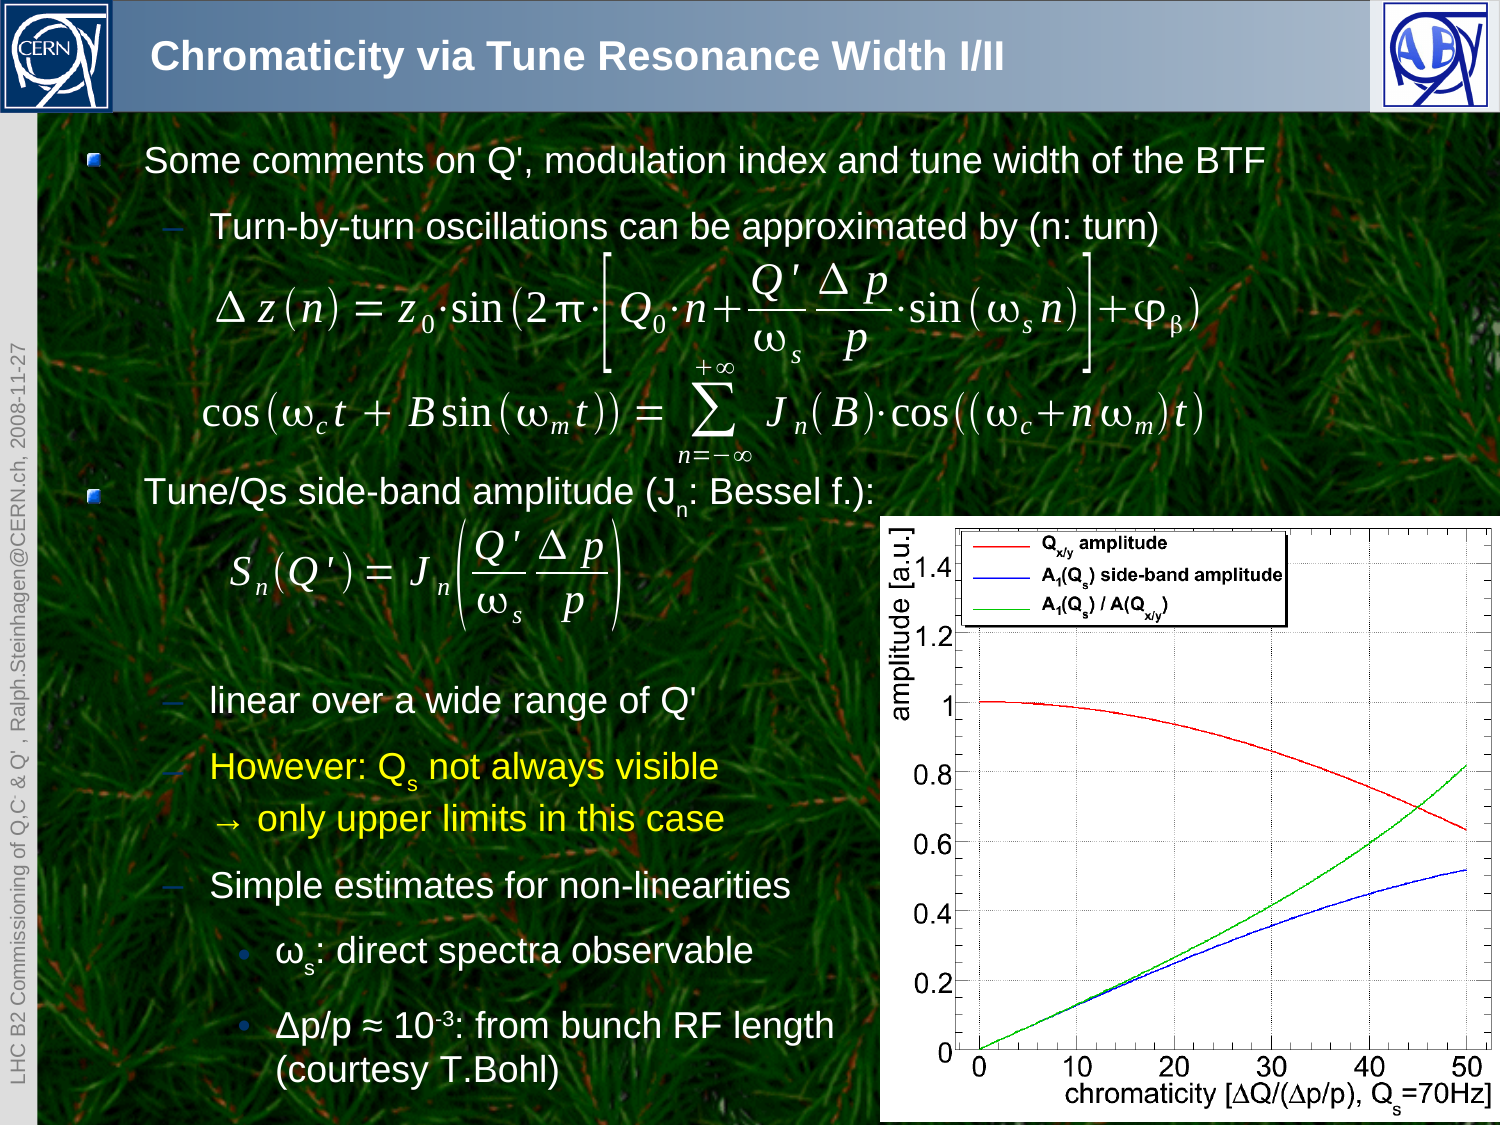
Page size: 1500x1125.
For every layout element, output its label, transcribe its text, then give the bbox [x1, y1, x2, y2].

title Chromaticity via Tune Resonance Width I/II [150, 7, 1201, 106]
chart [190, 249, 1217, 470]
chart [216, 516, 635, 635]
picture [0, 0, 1500, 1125]
picture [1382, 1, 1489, 108]
list Some comments on Q', modulation index and tune width of the BTF Turn-by-turn oscillations can be approximated by (n: turn) Tune/Qs side-band amplitude (Jn: Bessel f.): linear over a wide range of Q' However: Qs not always visible → only upper limits in this case Simple estimates for non-linearities ωs: direct spectra observable Δp/p ≈ 10-3: from bunch RF length (courtesy T.Bohl) [87, 137, 1438, 1091]
